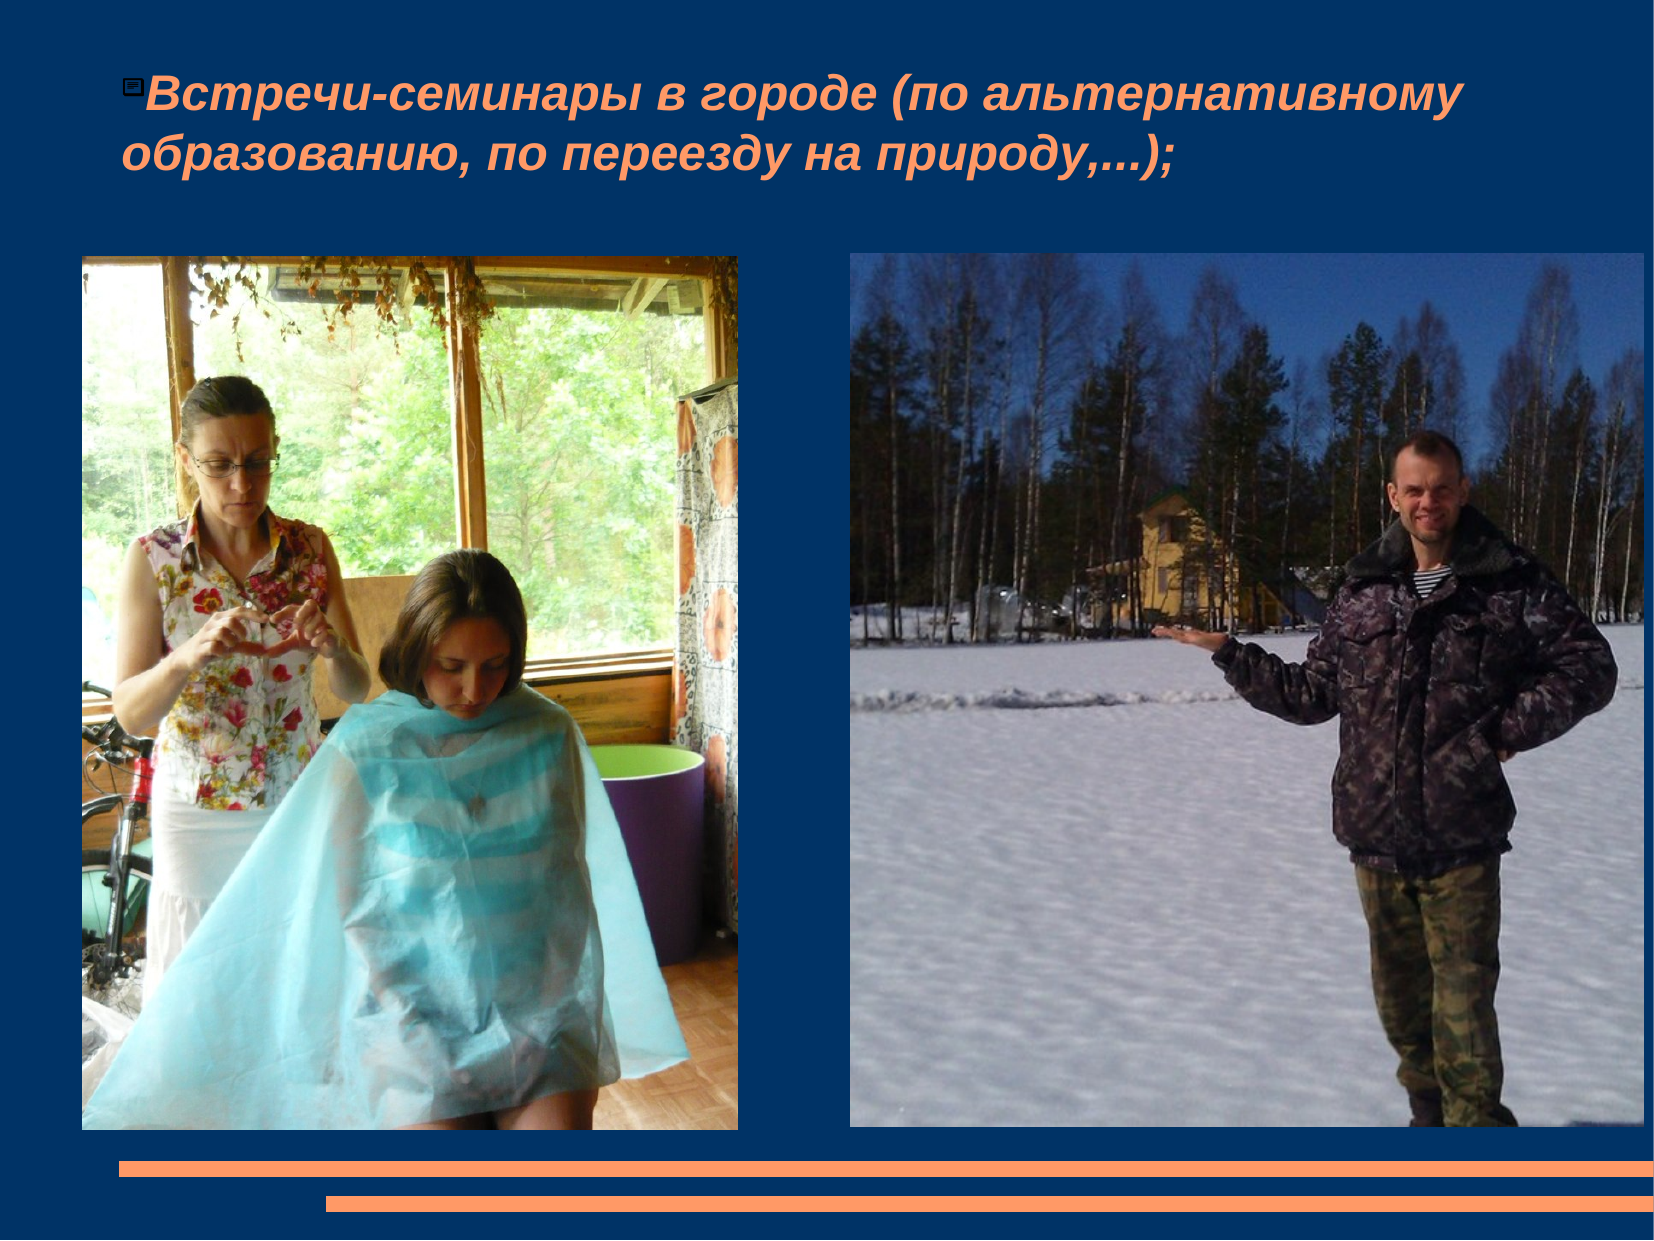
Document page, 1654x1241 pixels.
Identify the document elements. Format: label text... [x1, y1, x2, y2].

picture [850, 253, 1644, 1127]
picture [82, 256, 738, 1130]
title Встречи-семинары в городе (по альтернативному образованию, по переезду на природу,...); [121, 46, 1534, 254]
